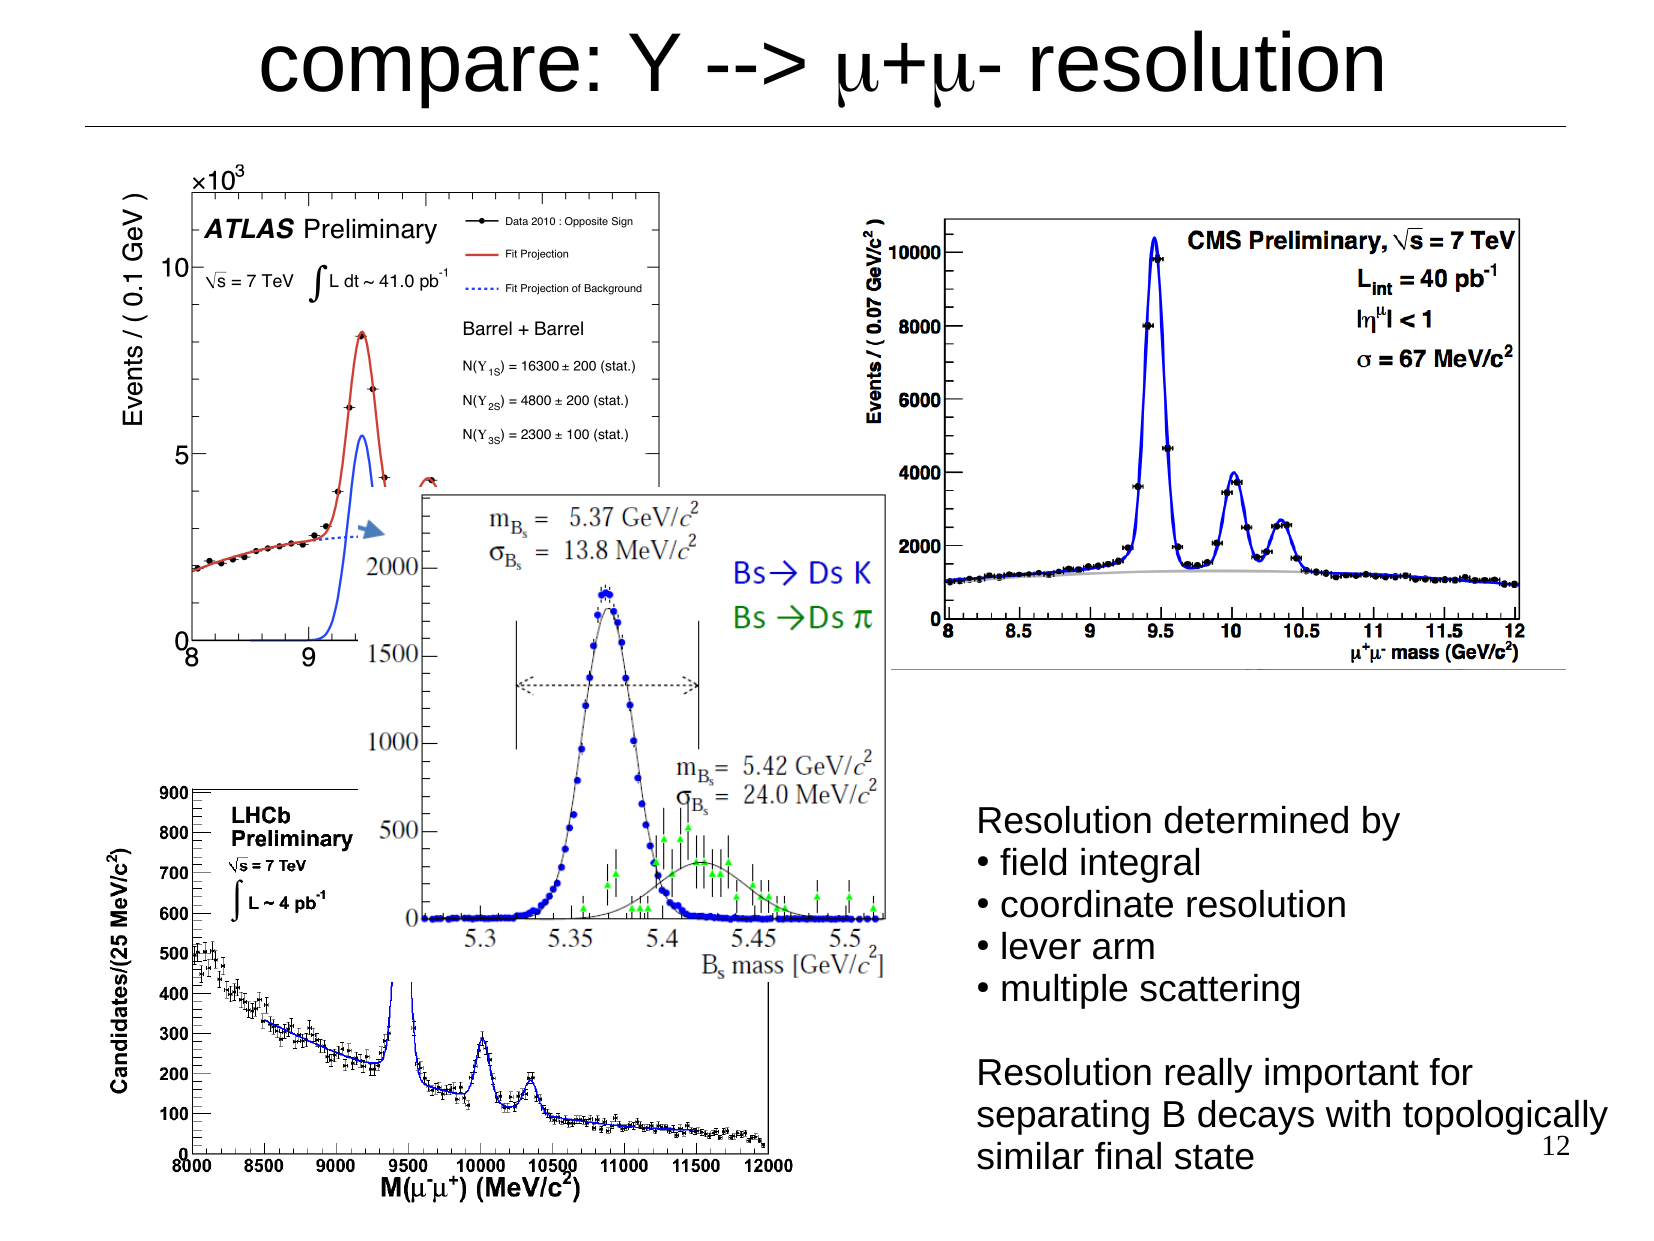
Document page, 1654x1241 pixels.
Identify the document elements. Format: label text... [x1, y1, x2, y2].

picture [77, 164, 1566, 1221]
title compare: Y --> m+m- resolution [79, 5, 1568, 121]
text_box Resolution determined by field integral coordinate resolution lever arm multiple scattering Resolution really important for separating B decays with topologically similar final state [961, 792, 1625, 1185]
